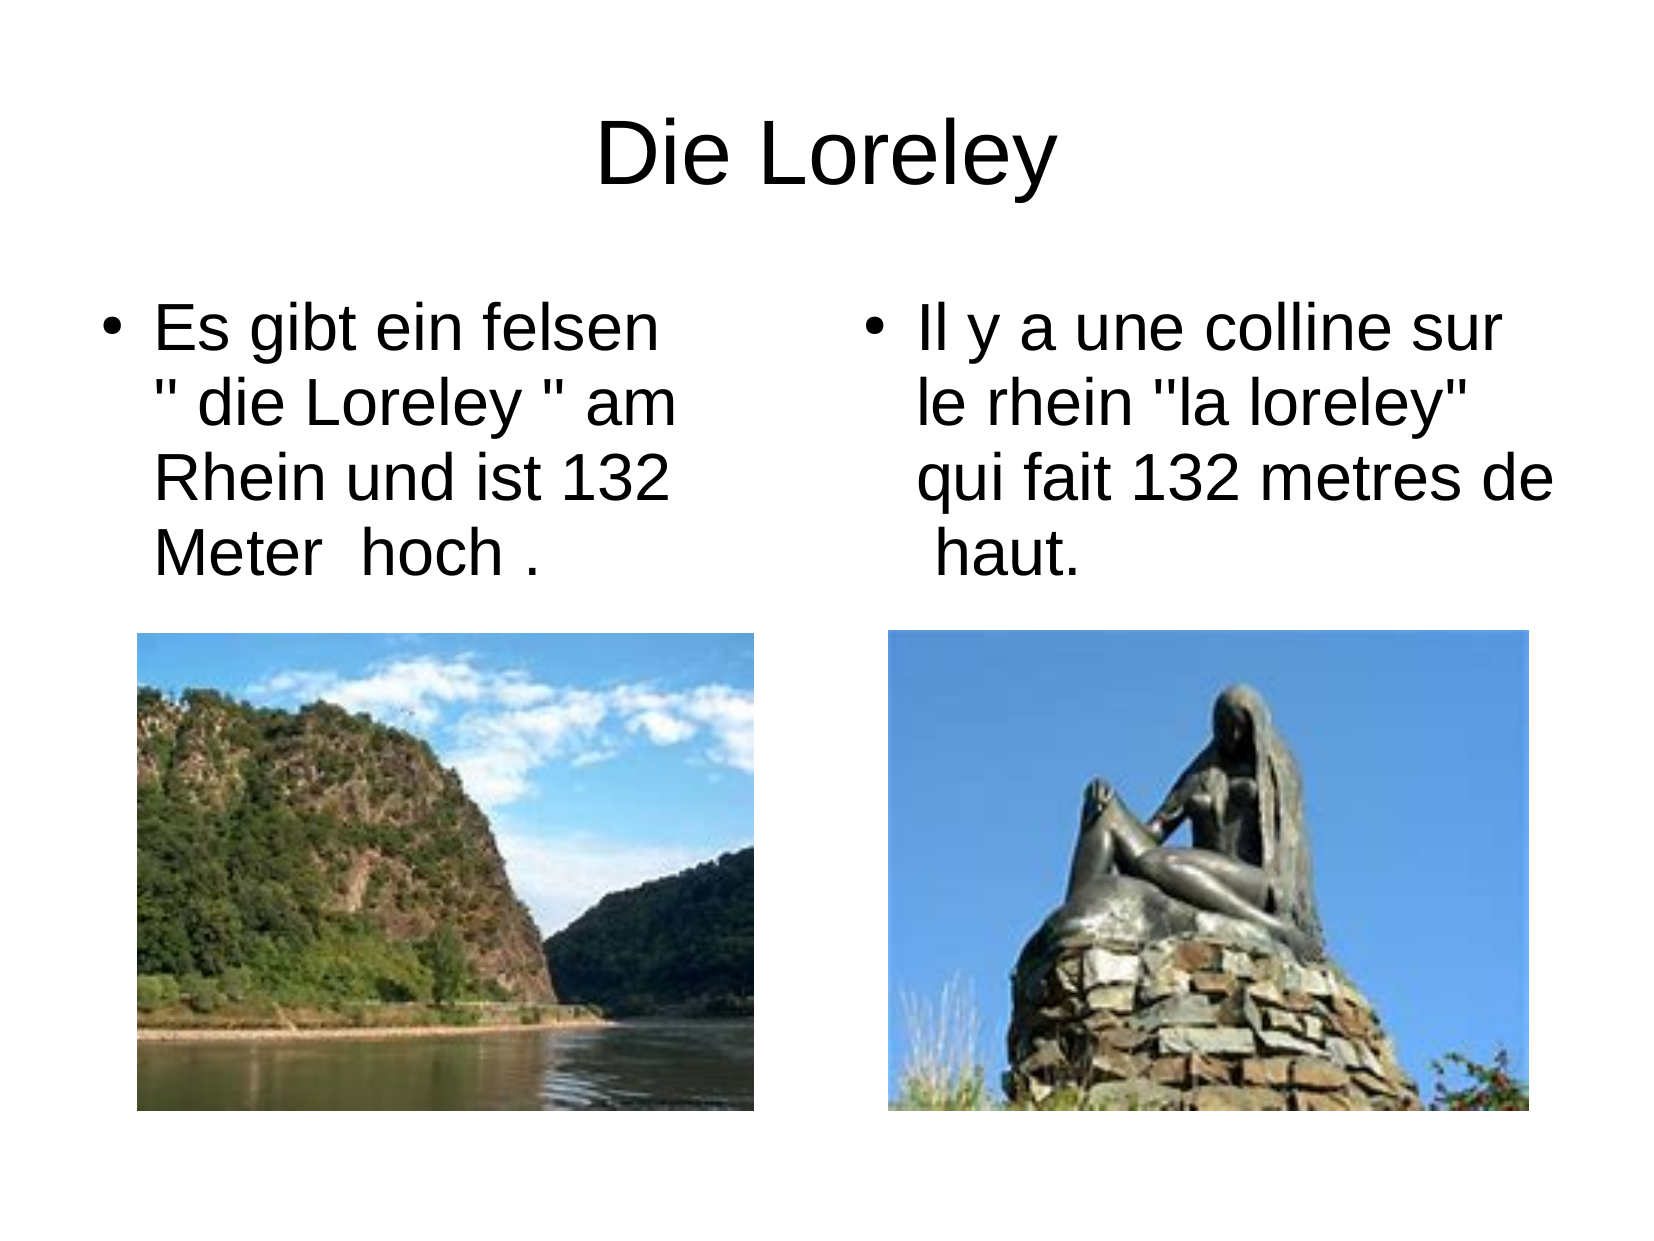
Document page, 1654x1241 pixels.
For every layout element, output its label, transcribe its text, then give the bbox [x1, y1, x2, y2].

picture [137, 633, 754, 1111]
list Es gibt ein felsen '' die Loreley '' am Rhein und ist 132 Meter hoch . [82, 290, 809, 634]
title Die Loreley [82, 49, 1571, 257]
list Il y a une colline sur le rhein ''la loreley'' qui fait 132 metres de haut. [845, 290, 1572, 634]
picture [888, 630, 1529, 1111]
